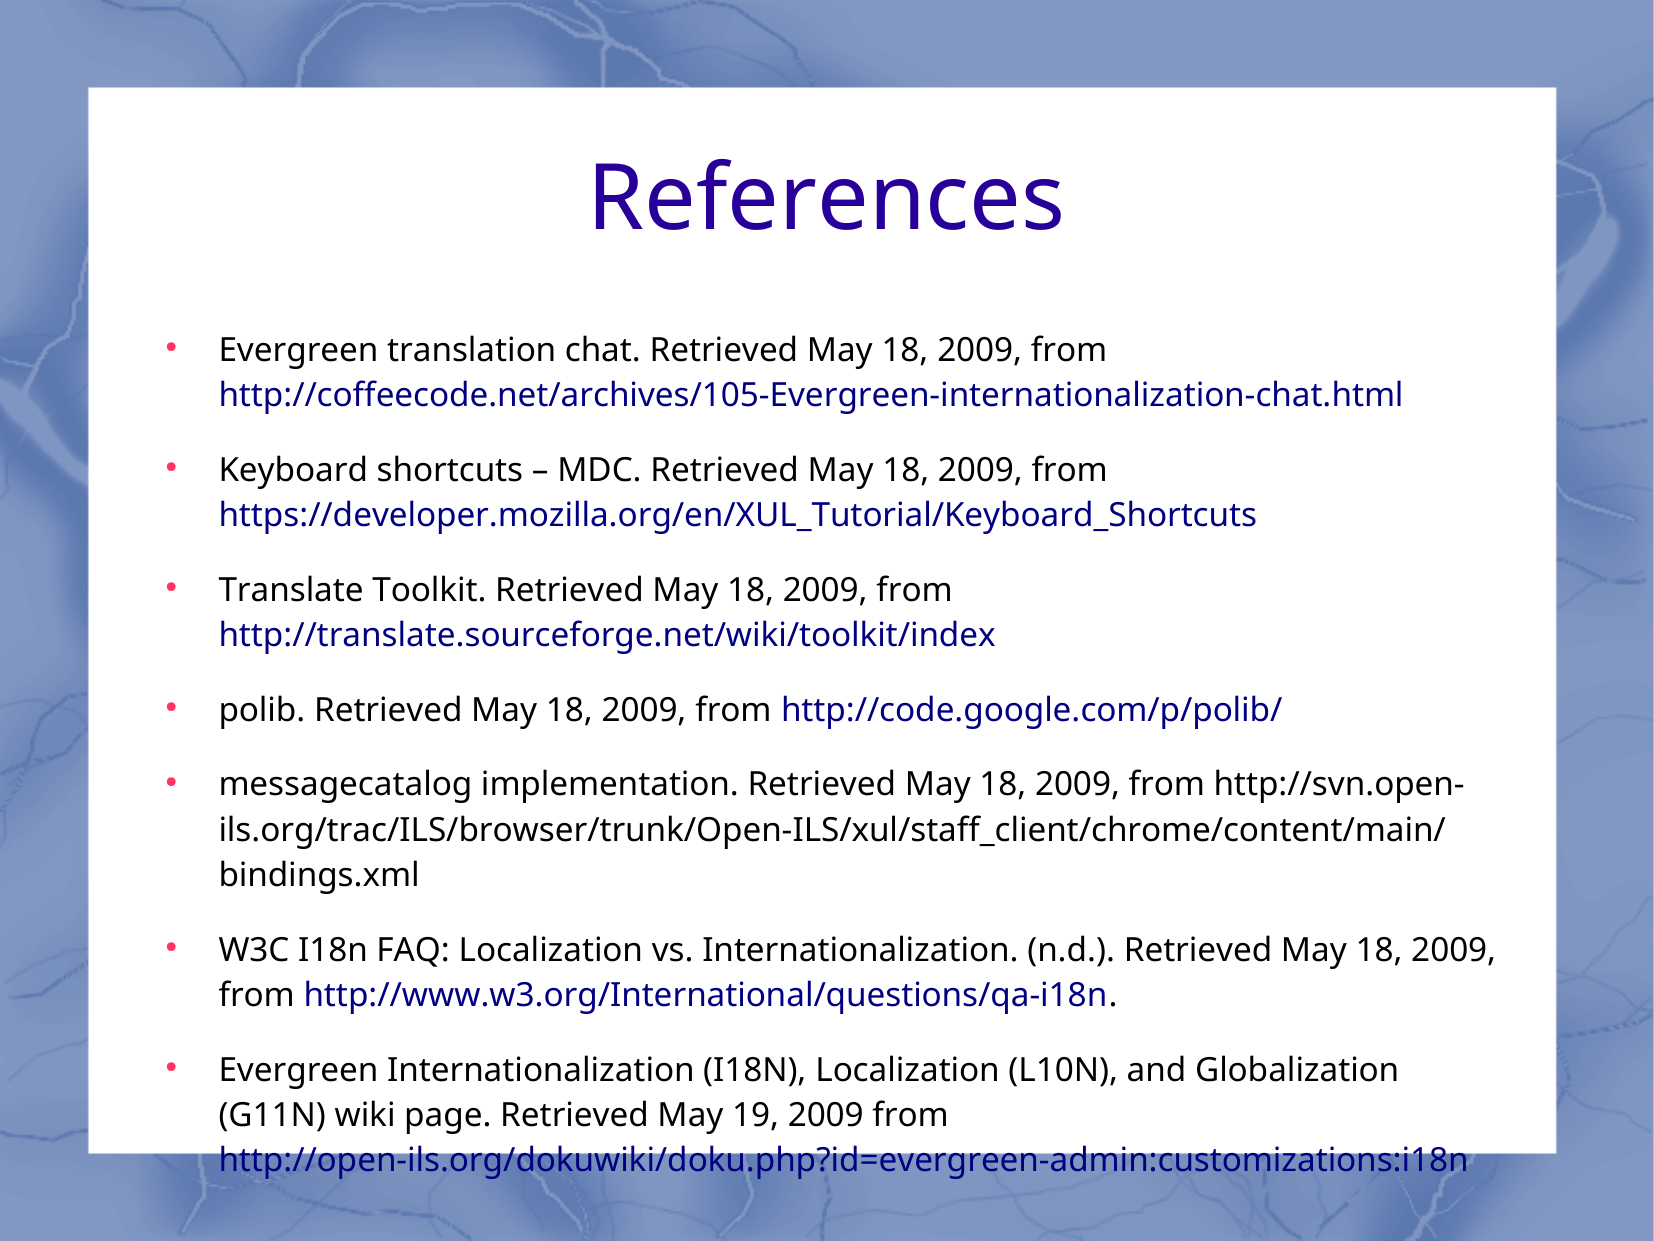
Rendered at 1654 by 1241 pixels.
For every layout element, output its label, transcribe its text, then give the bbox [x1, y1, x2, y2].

picture [0, 0, 1654, 1241]
title References [118, 90, 1536, 298]
list Evergreen translation chat. Retrieved May 18, 2009, from http://coffeecode.net/archives/105-Evergreen-internationalization-chat.html Keyboard shortcuts – MDC. Retrieved May 18, 2009, from https://developer.mozilla.org/en/XUL_Tutorial/Keyboard_Shortcuts Translate Toolkit. Retrieved May 18, 2009, from http://translate.sourceforge.net/wiki/toolkit/index polib. Retrieved May 18, 2009, from http://code.google.com/p/polib/ messagecatalog implementation. Retrieved May 18, 2009, from http://svn.open-ils.org/trac/ILS/browser/trunk/Open-ILS/xul/staff_client/chrome/content/main/bindings.xml W3C I18n FAQ: Localization vs. Internationalization. (n.d.). Retrieved May 18, 2009, from http://www.w3.org/International/questions/qa-i18n. Evergreen Internationalization (I18N), Localization (L10N), and Globalization (G11N) wiki page. Retrieved May 19, 2009 from http://open-ils.org/dokuwiki/doku.php?id=evergreen-admin:customizations:i18n [147, 325, 1506, 1145]
